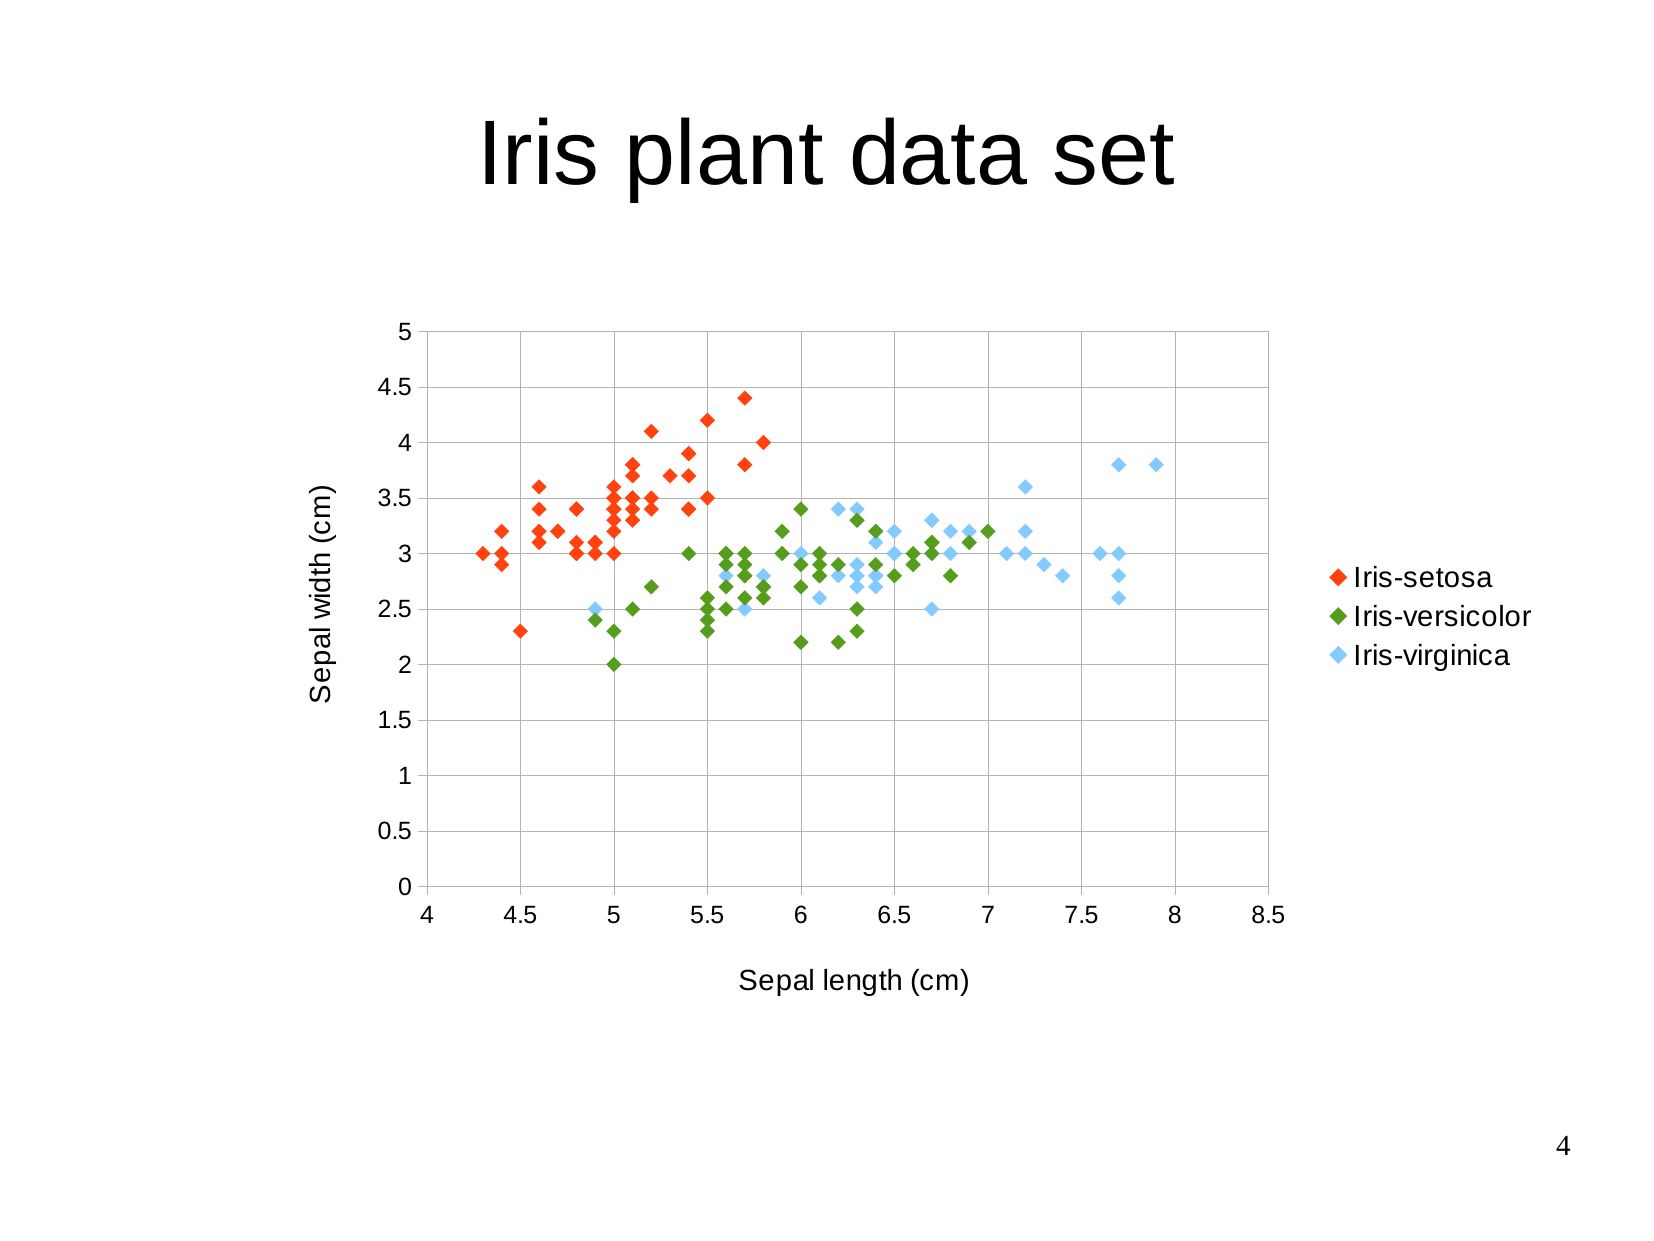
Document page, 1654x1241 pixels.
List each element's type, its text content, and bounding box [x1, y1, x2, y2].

picture [733, 954, 976, 1006]
title Iris plant data set [82, 49, 1571, 257]
picture [294, 480, 346, 710]
picture [1320, 555, 1542, 678]
picture [377, 318, 1286, 928]
